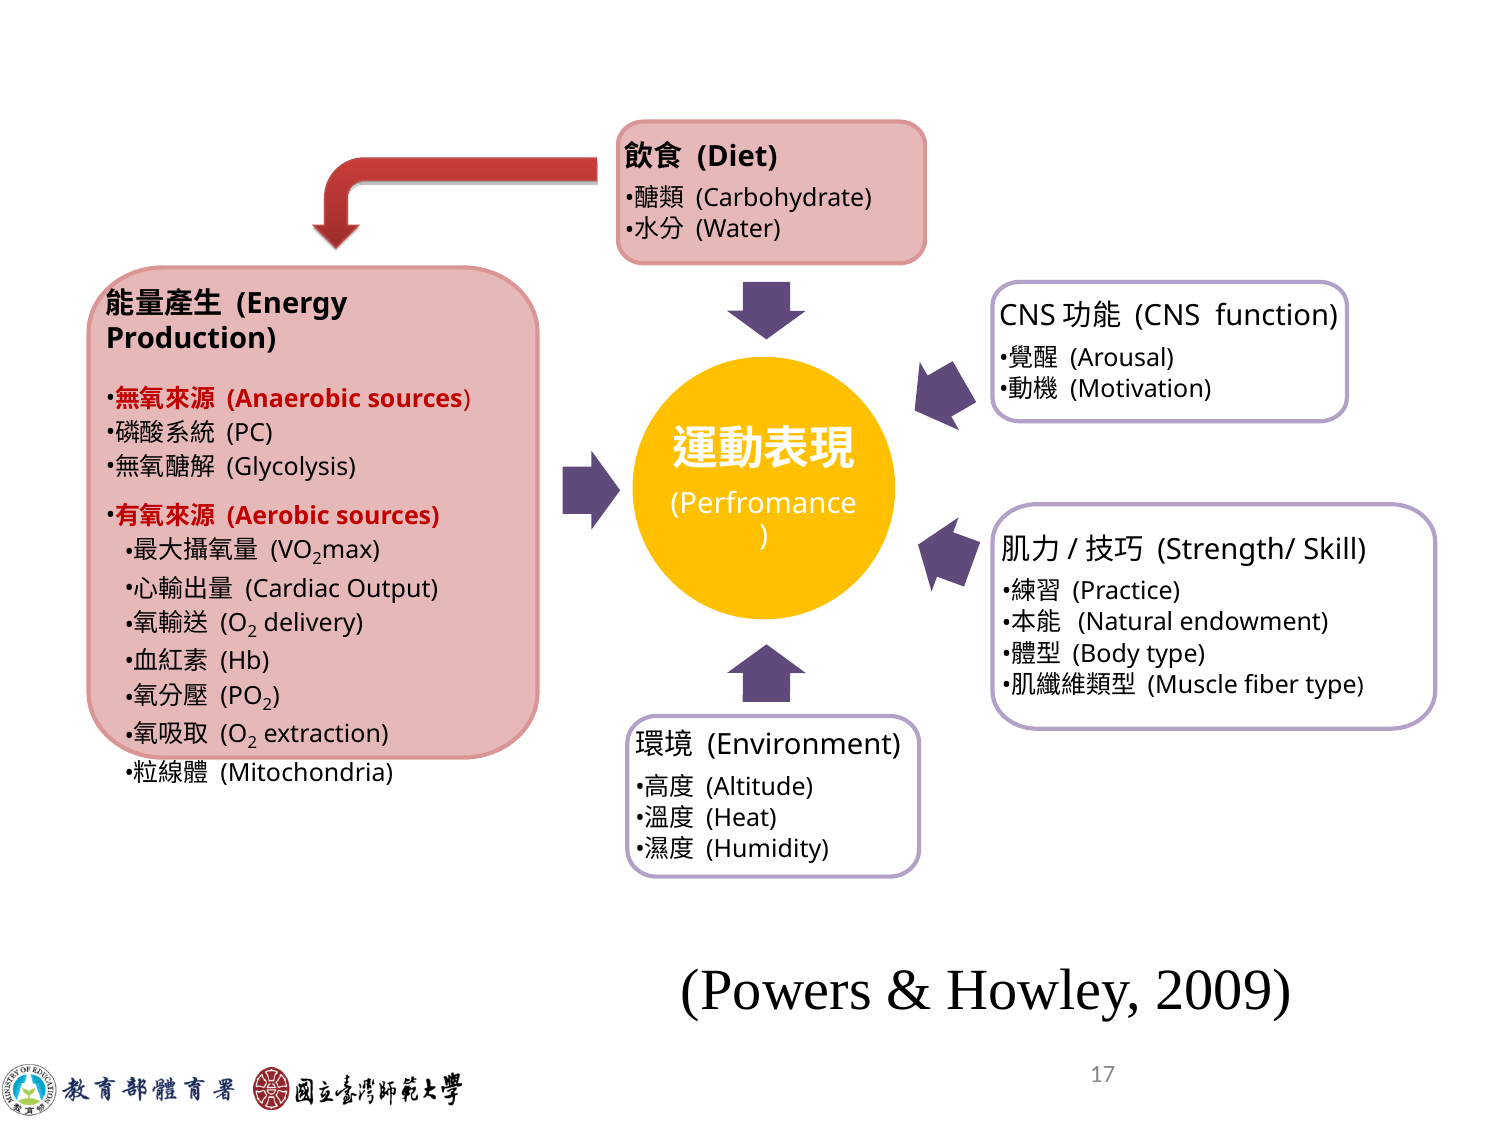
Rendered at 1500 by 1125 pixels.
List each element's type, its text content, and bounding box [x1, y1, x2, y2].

text_box CNS功能 (CNS function) 覺醒 (Arousal) 動機 (Motivation) [992, 281, 1347, 422]
text_box [313, 158, 597, 248]
text_box [1074, 1042, 1426, 1103]
text_box (Powers & Howley, 2009) [665, 943, 1315, 1030]
text_box 運動表現 (Perfromance) [632, 356, 896, 620]
text_box 飲食 (Diet) 醣類 (Carbohydrate) 水分 (Water) [617, 121, 926, 264]
text_box [918, 517, 981, 592]
text_box 能量產生 (Energy Production) 無氧來源 (Anaerobic sources) 磷酸系統 (PC) 無氧醣解 (Glycolysis) 有氧來源 (Aerobic sources) 最大攝氧量 (VO2max) 心輸出量 (Cardiac Output) 氧輸送 (O2 delivery) 血紅素 (Hb) 氧分壓 (PO2) 氧吸取 (O2 extraction) 粒線體 (Mitochondria) [88, 267, 538, 758]
text_box [727, 644, 806, 702]
text_box [726, 281, 806, 340]
text_box 肌力/技巧 (Strength/ Skill) 練習 (Practice) 本能 (Natural endowment) 體型 (Body type) 肌纖維類型 (Muscle fiber type) [992, 504, 1436, 729]
text_box [914, 361, 977, 431]
text_box 環境 (Environment) 高度 (Altitude) 溫度 (Heat) 濕度 (Humidity) [627, 715, 920, 877]
text_box [562, 450, 621, 530]
